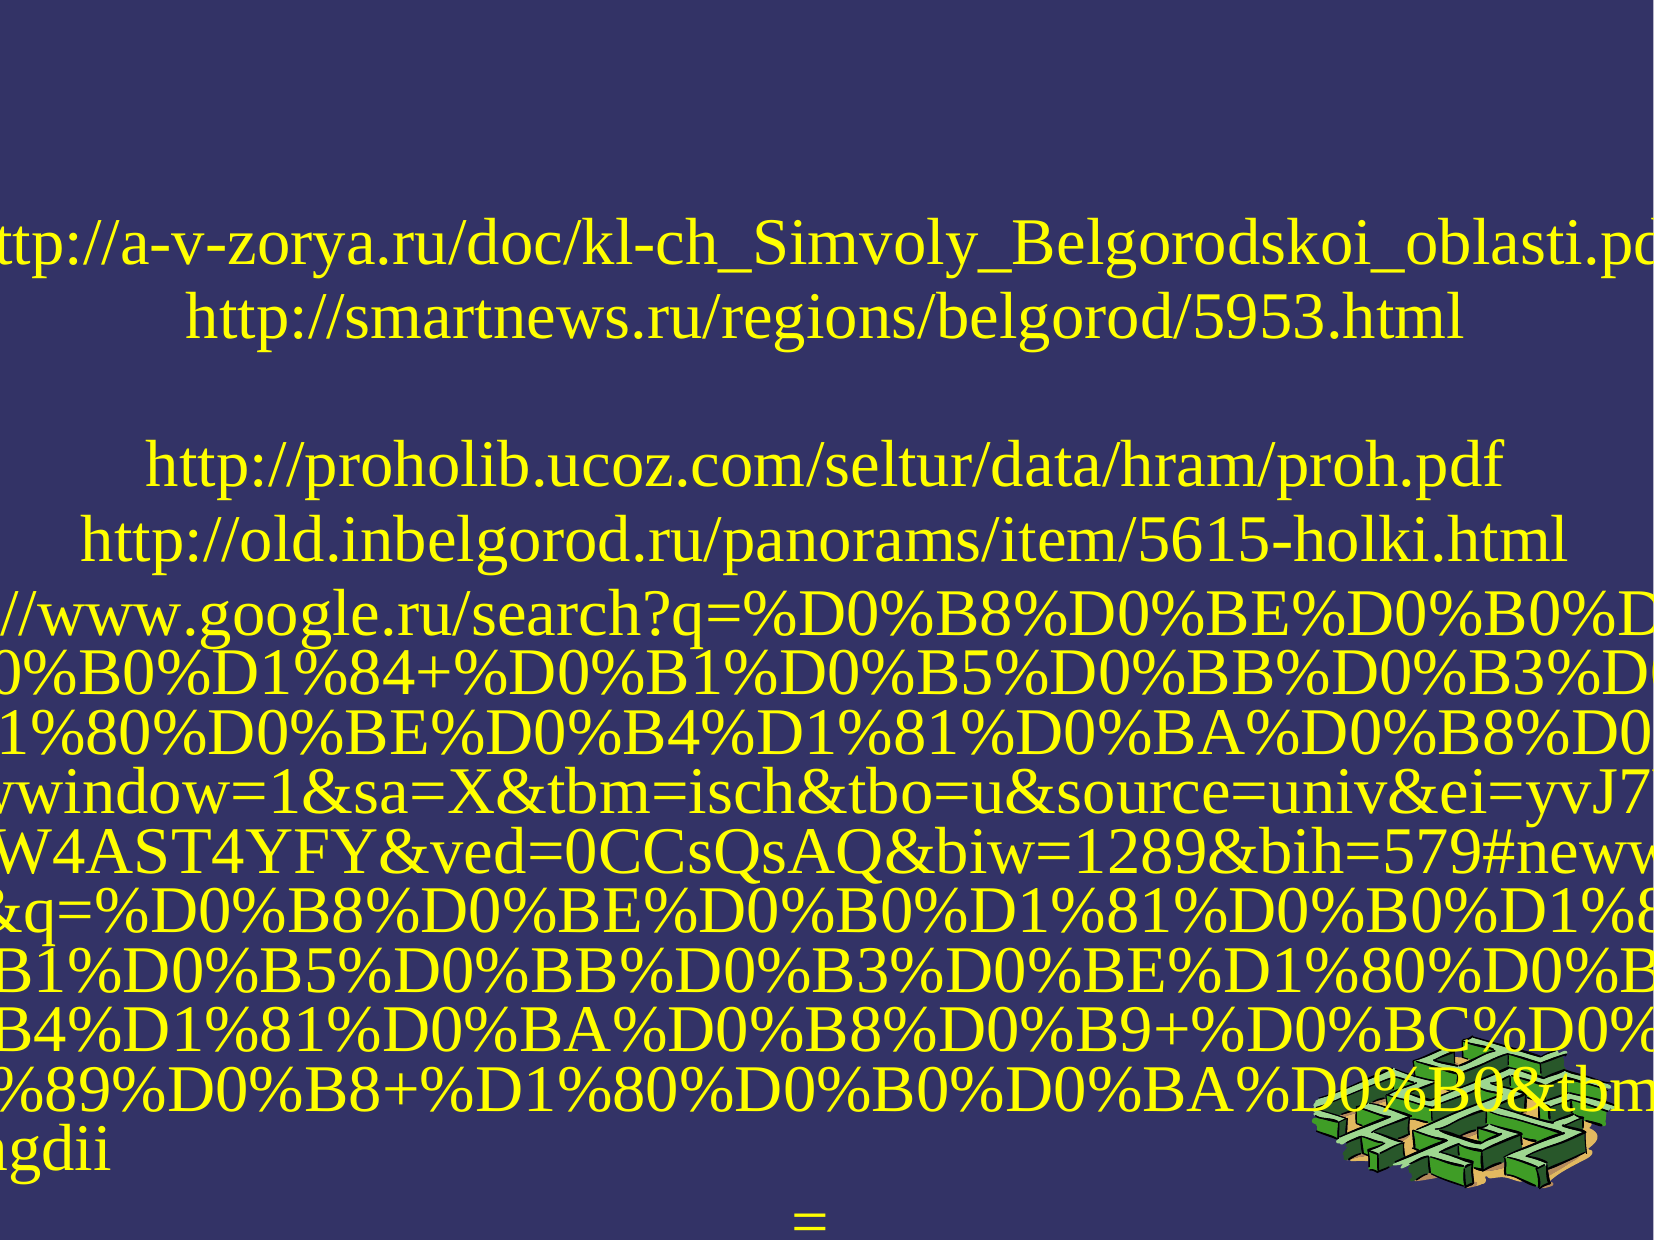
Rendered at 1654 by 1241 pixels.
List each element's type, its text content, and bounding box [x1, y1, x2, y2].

subtitle http://a-v-zorya.ru/doc/kl-ch_Simvoly_Belgorodskoi_oblasti.pdf http://smartnews.ru/regions/belgorod/5953.html http://proholib.ucoz.com/seltur/data/hram/proh.pdfhttp://old.inbelgorod.ru/panorams/item/5615-holki.htmlhttps://www.google.ru/search?q=%D0%B8%D0%BE%D0%B0%D1%81%D0%B0%D1%84+%D0%B1%D0%B5%D0%BB%D0%B3%D0%BE%D1%80%D0%BE%D0%B4%D1%81%D0%BA%D0%B8%D0%B9&newwindow=1&sa=X&tbm=isch&tbo=u&source=univ&ei=yvJ7UpabENDW4AST4YFY&ved=0CCsQsAQ&biw=1289&bih=579#newwindow=1&q=%D0%B8%D0%BE%D0%B0%D1%81%D0%B0%D1%84+%D0%B1%D0%B5%D0%BB%D0%B3%D0%BE%D1%80%D0%BE%D0%B4%D1%81%D0%BA%D0%B8%D0%B9+%D0%BC%D0%BE%D1%89%D0%B8+%D1%80%D0%B0%D0%BA%D0%B0&tbm=isch&imgdii=_ http://moitsvety.ru/organicheskoe-zemledelie/etalonnaya-pochva-chernozem-harakteristika-chernozema http://shkolazhizni.ru/archive/0/n-16898/ [0, 147, 1654, 1152]
